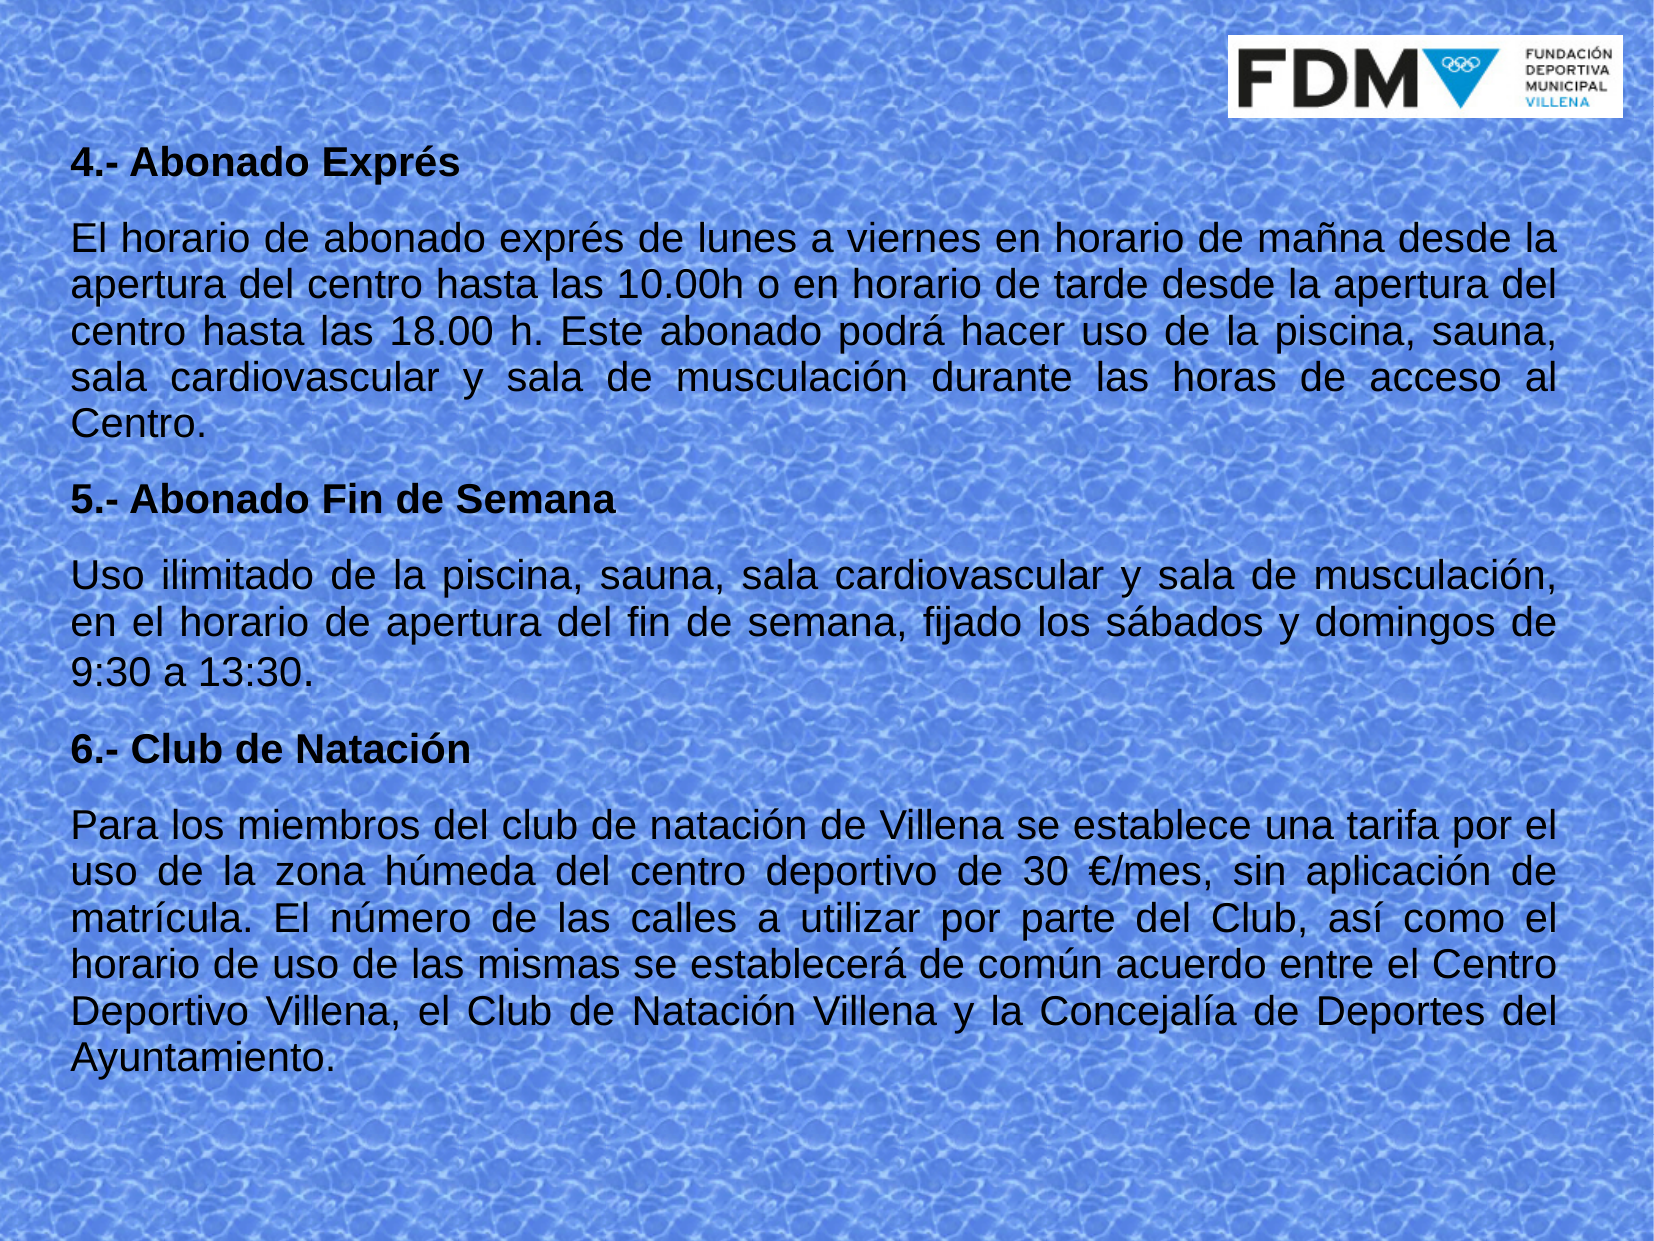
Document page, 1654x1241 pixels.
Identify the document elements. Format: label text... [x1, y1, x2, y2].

picture [0, 0, 1654, 1241]
list 4.- Abonado Exprés El horario de abonado exprés de lunes a viernes en horario de mañna desde la apertura del centro hasta las 10.00h o en horario de tarde desde la apertura del centro hasta las 18.00 h. Este abonado podrá hacer uso de la piscina, sauna, sala cardiovascular y sala de musculación durante las horas de acceso al Centro. 5.- Abonado Fin de Semana Uso ilimitado de la piscina, sauna, sala cardiovascular y sala de musculación, en el horario de apertura del fin de semana, fijado los sábados y domingos de 9:30 a 13:30. 6.- Club de Natación Para los miembros del club de natación de Villena se establece una tarifa por el uso de la zona húmeda del centro deportivo de 30 €/mes, sin aplicación de matrícula. El número de las calles a utilizar por parte del Club, así como el horario de uso de las mismas se establecerá de común acuerdo entre el Centro Deportivo Villena, el Club de Natación Villena y la Concejalía de Deportes del Ayuntamiento. [70, 70, 1559, 1241]
